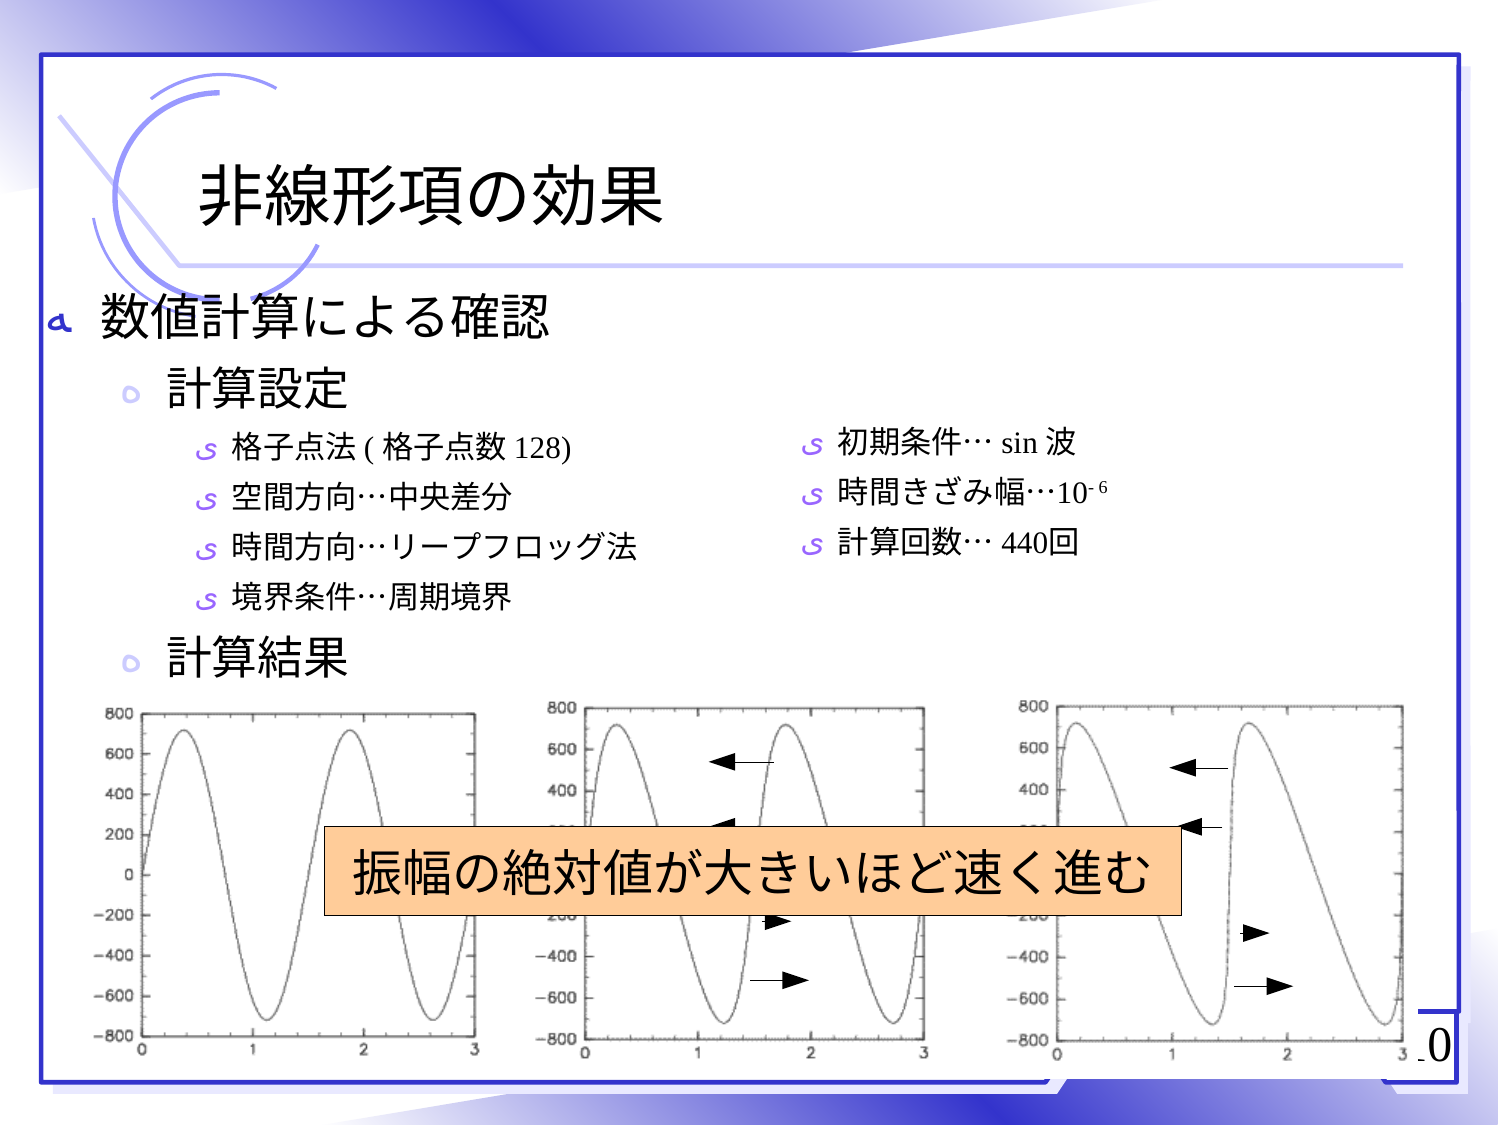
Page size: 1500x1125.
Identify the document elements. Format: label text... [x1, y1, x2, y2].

picture [531, 696, 939, 826]
picture [88, 698, 502, 1063]
picture [1002, 690, 1418, 1079]
list 初期条件… sin 波 時間きざみ幅…10- 6 計算回数… 440回 [635, 414, 1418, 727]
text_box 振幅の絶対値が大きいほど速く進む [324, 826, 1182, 916]
title 非線形項の効果 [183, 78, 1388, 310]
list 数値計算による確認 計算設定 格子点法 ( 格子点数 128) 空間方向…中央差分 時間方向…リープフロッグ法 境界条件…周期境界 計算結果 [29, 277, 768, 692]
picture [531, 916, 939, 1070]
